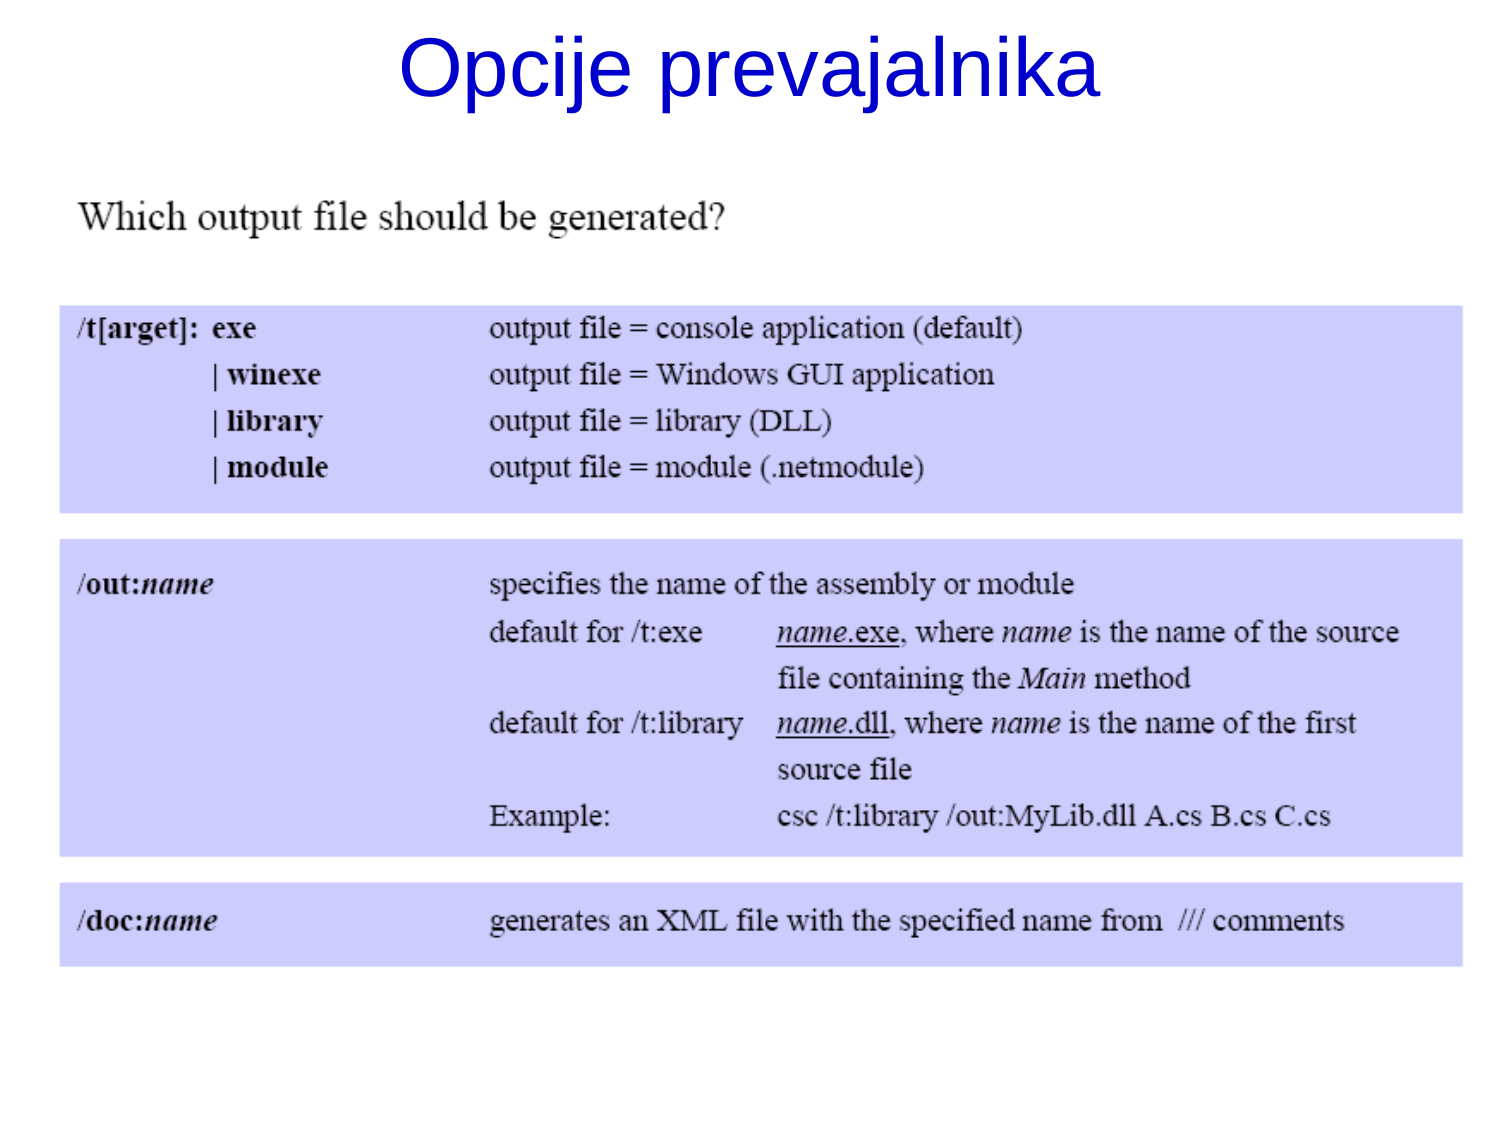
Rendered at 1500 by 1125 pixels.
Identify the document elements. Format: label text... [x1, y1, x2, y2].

picture [0, 189, 1500, 998]
title Opcije prevajalnika [112, 0, 1388, 126]
